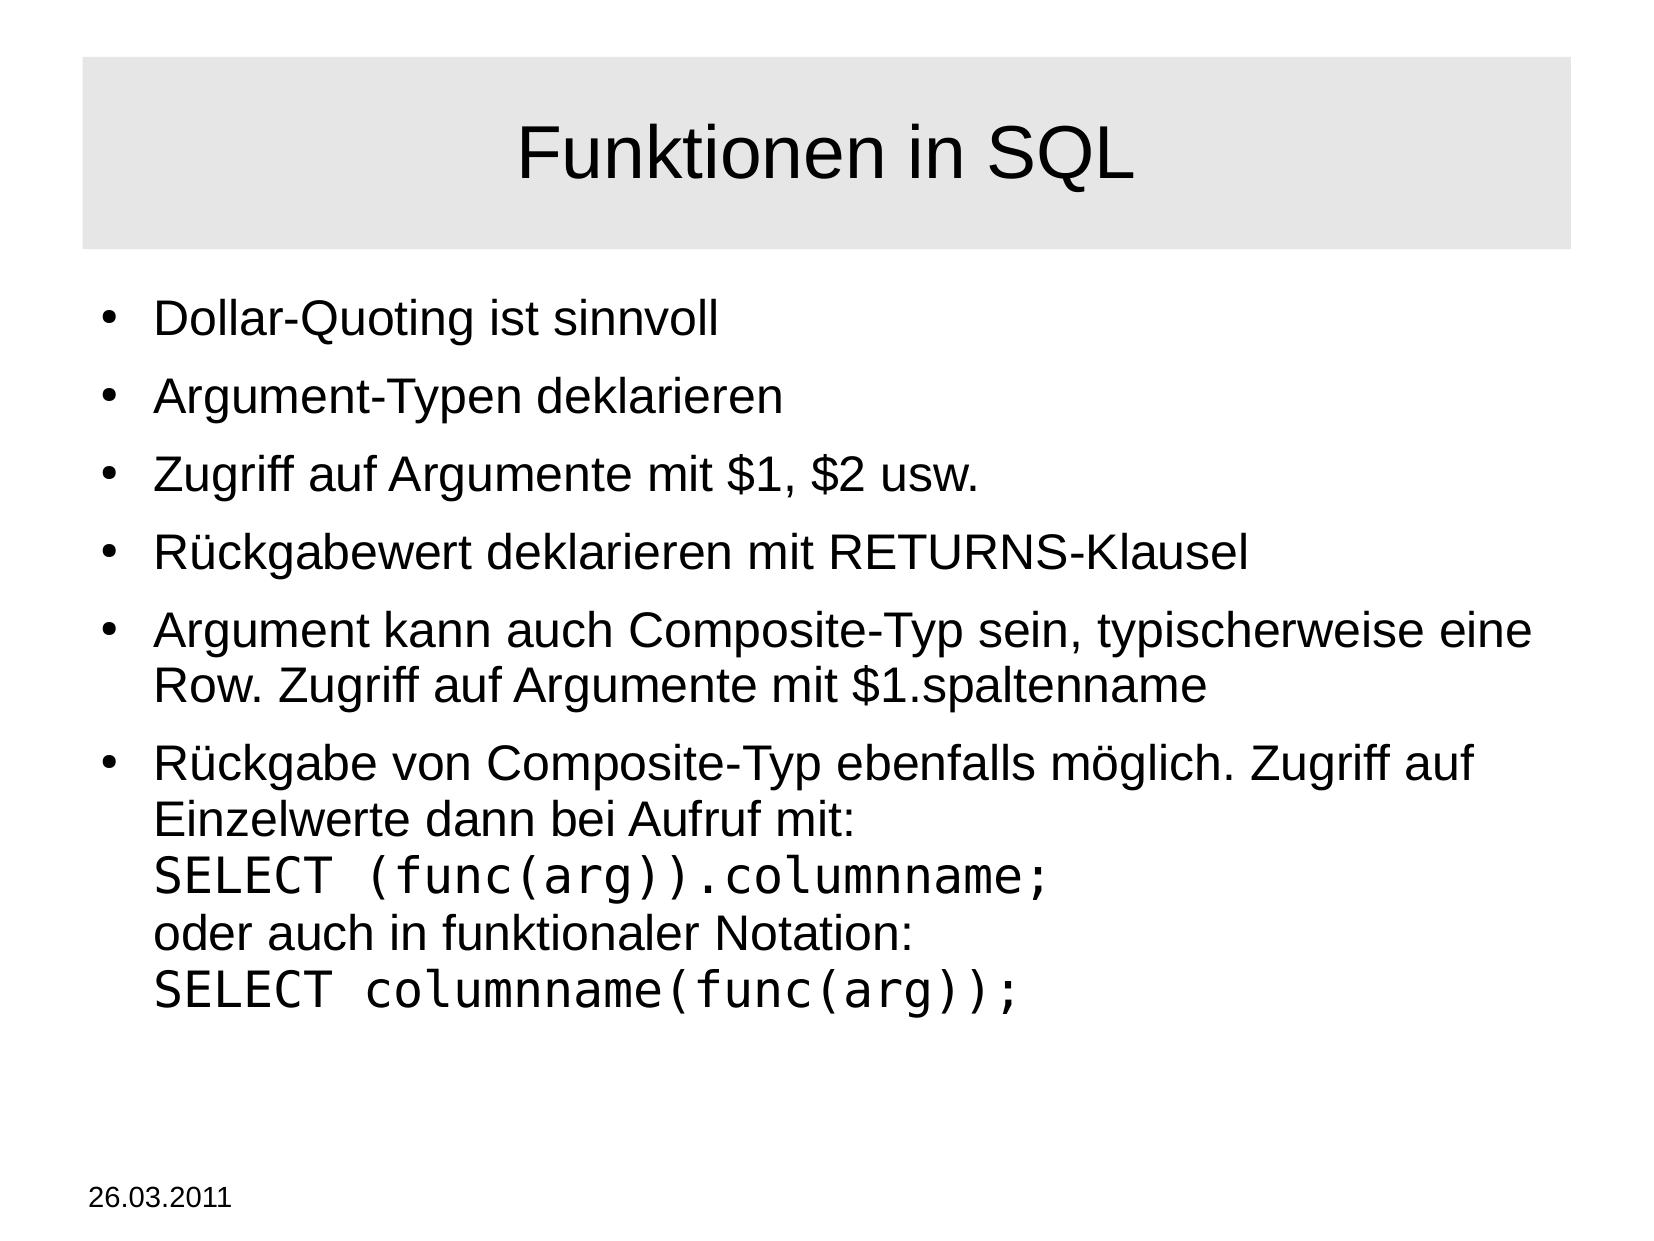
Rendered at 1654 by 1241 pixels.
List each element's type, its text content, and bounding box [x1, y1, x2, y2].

title Funktionen in SQL [82, 56, 1571, 250]
list Dollar-Quoting ist sinnvoll Argument-Typen deklarieren Zugriff auf Argumente mit $1, $2 usw. Rückgabewert deklarieren mit RETURNS-Klausel Argument kann auch Composite-Typ sein, typischerweise eine Row. Zugriff auf Argumente mit $1.spaltenname Rückgabe von Composite-Typ ebenfalls möglich. Zugriff auf Einzelwerte dann bei Aufruf mit: SELECT (func(arg)).columnname; oder auch in funktionaler Notation: SELECT columnname(func(arg)); [82, 290, 1571, 1094]
